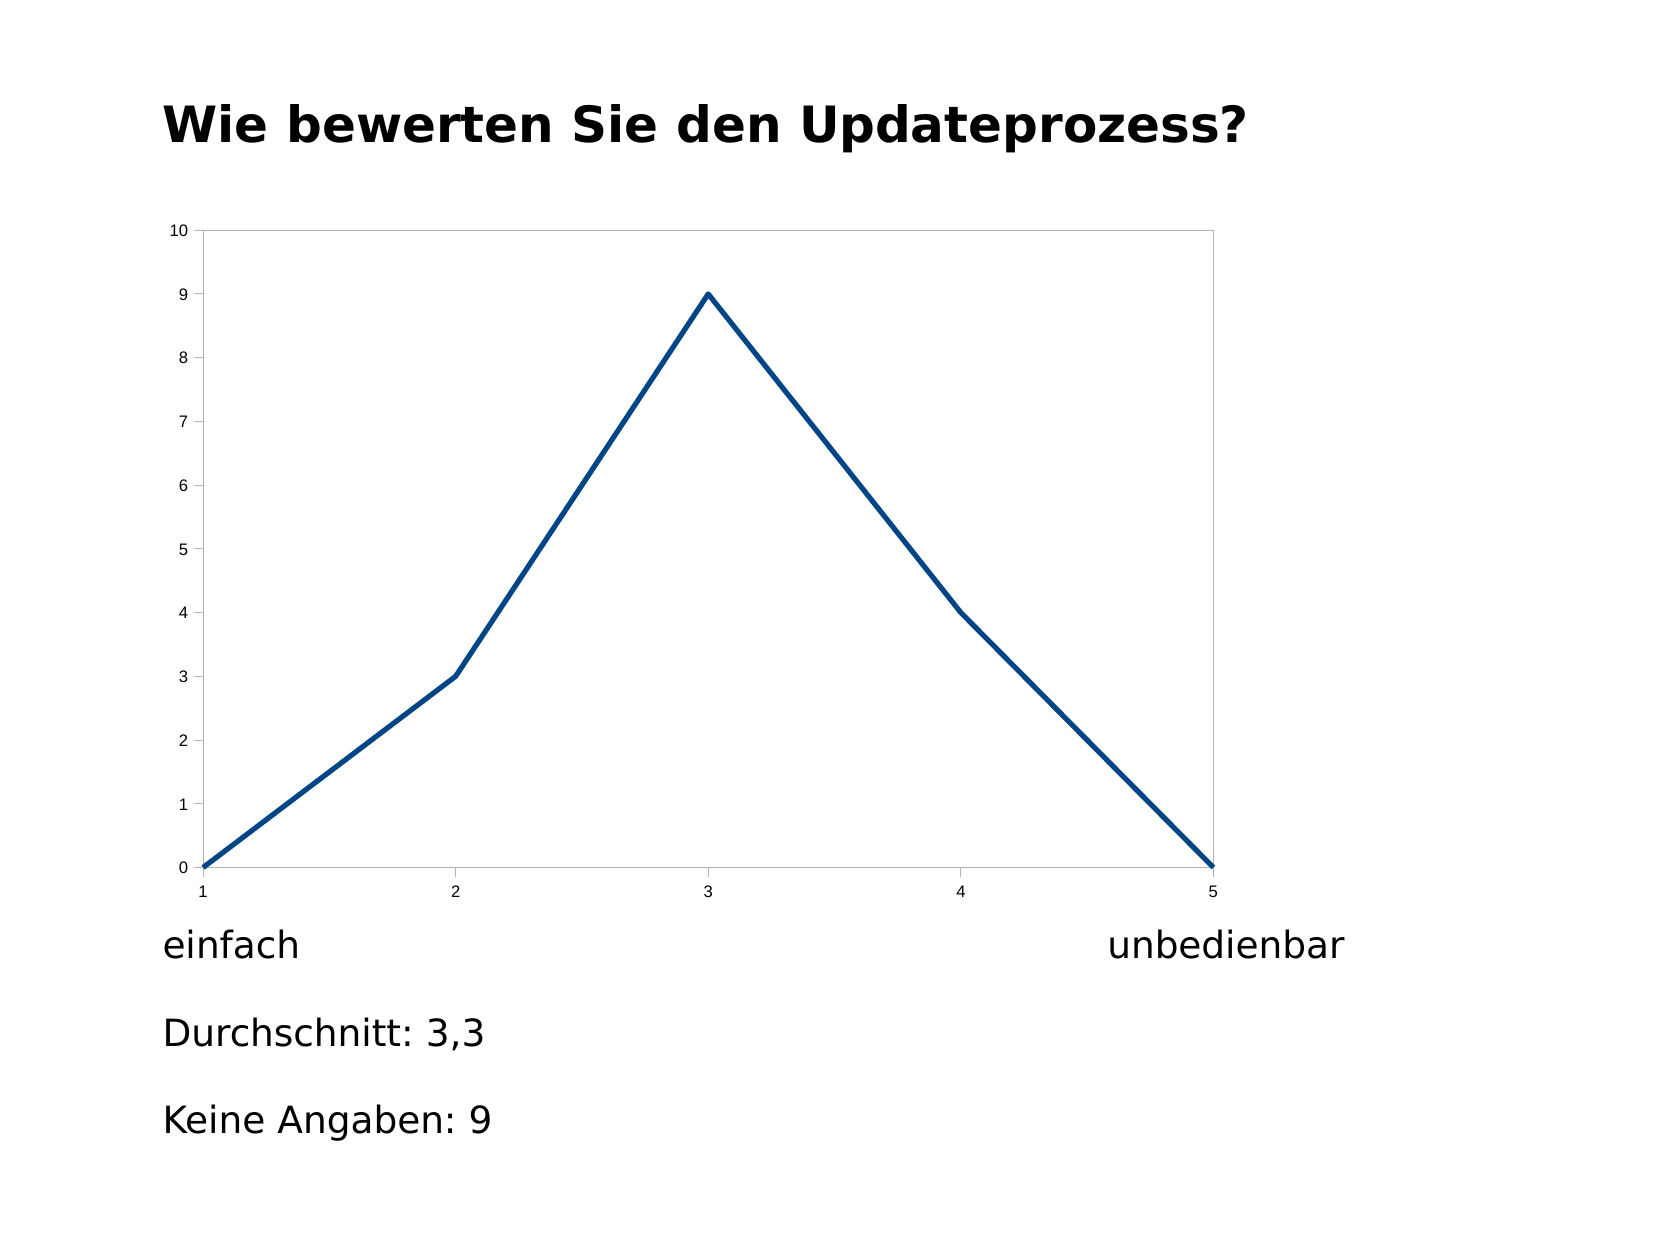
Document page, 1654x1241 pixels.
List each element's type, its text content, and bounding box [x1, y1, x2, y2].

text_box Wie bewerten Sie den Updateprozess? [147, 88, 1418, 162]
text_box unbedienbar [1092, 916, 1388, 975]
chart [147, 206, 1241, 916]
text_box einfach [147, 916, 355, 975]
text_box Durchschnitt: 3,3 Keine Angaben: 9 [147, 1003, 1211, 1150]
